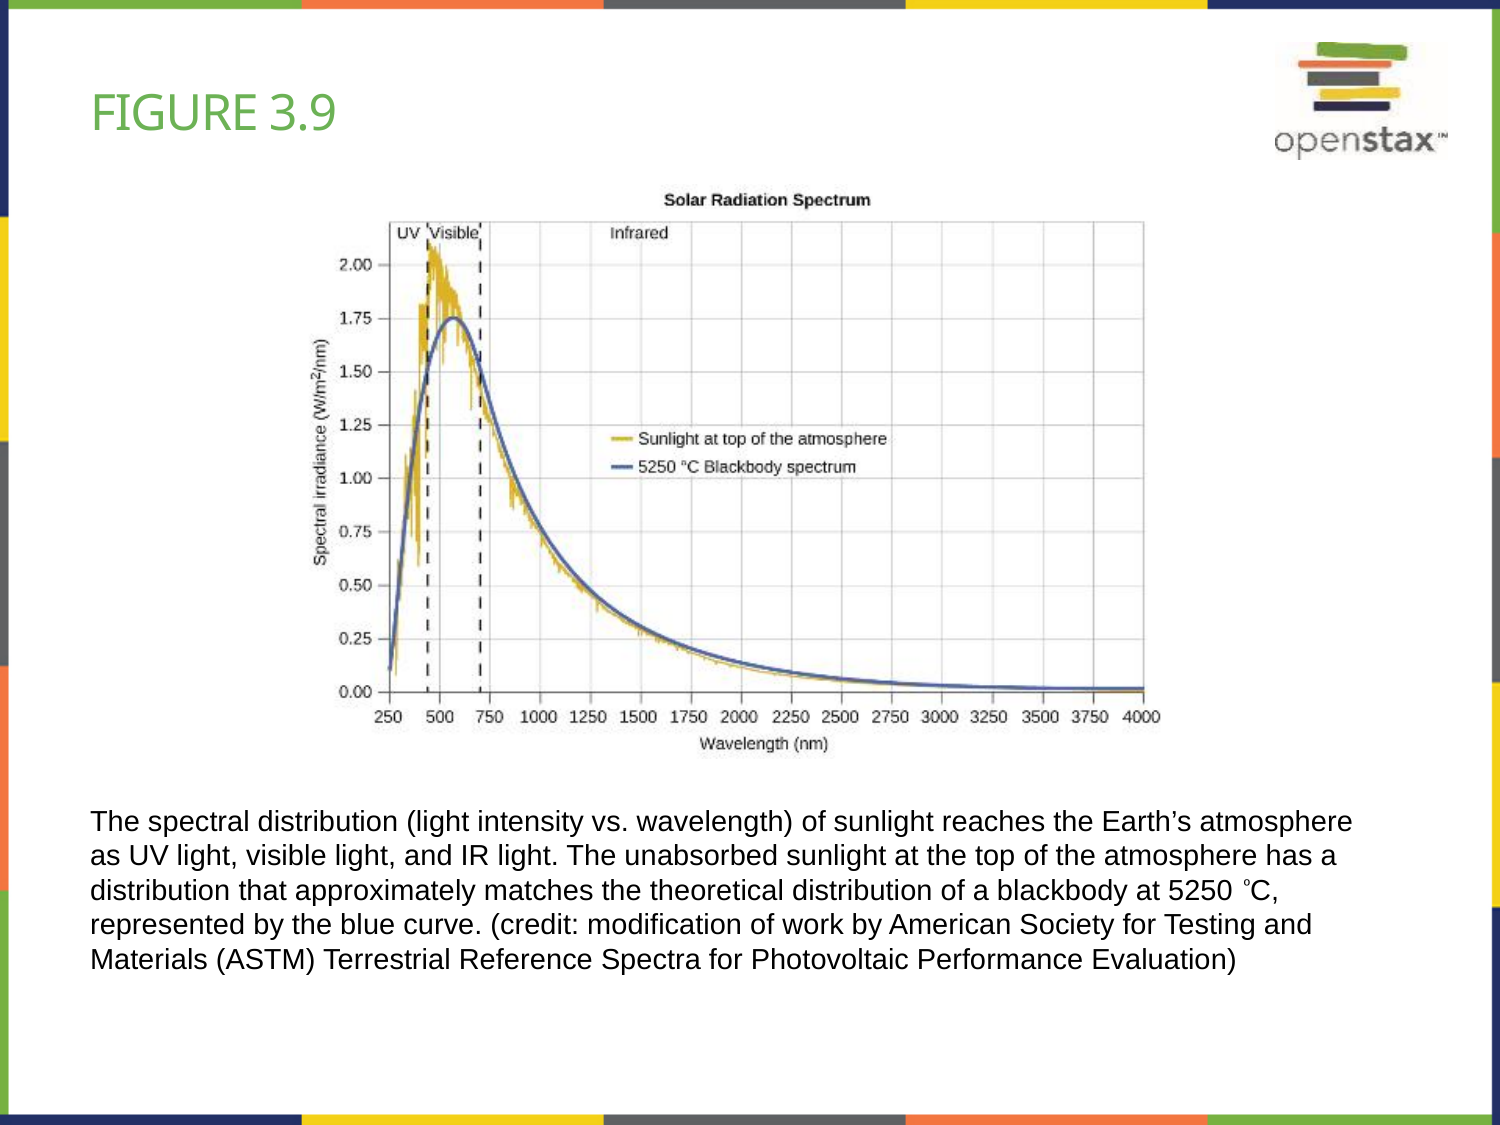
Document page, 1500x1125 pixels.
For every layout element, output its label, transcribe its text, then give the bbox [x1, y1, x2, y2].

picture [0, 0, 1500, 1125]
list The spectral distribution (light intensity vs. wavelength) of sunlight reaches the Earth’s atmosphere as UV light, visible light, and IR light. The unabsorbed sunlight at the top of the atmosphere has a distribution that approximately matches the theoretical distribution of a blackbody at 5250 ºC, represented by the blue curve. (credit: modification of work by American Society for Testing and Materials (ASTM) Terrestrial Reference Spectra for Photovoltaic Performance Evaluation) [75, 794, 1398, 986]
title Figure 3.9 [75, 39, 1398, 148]
